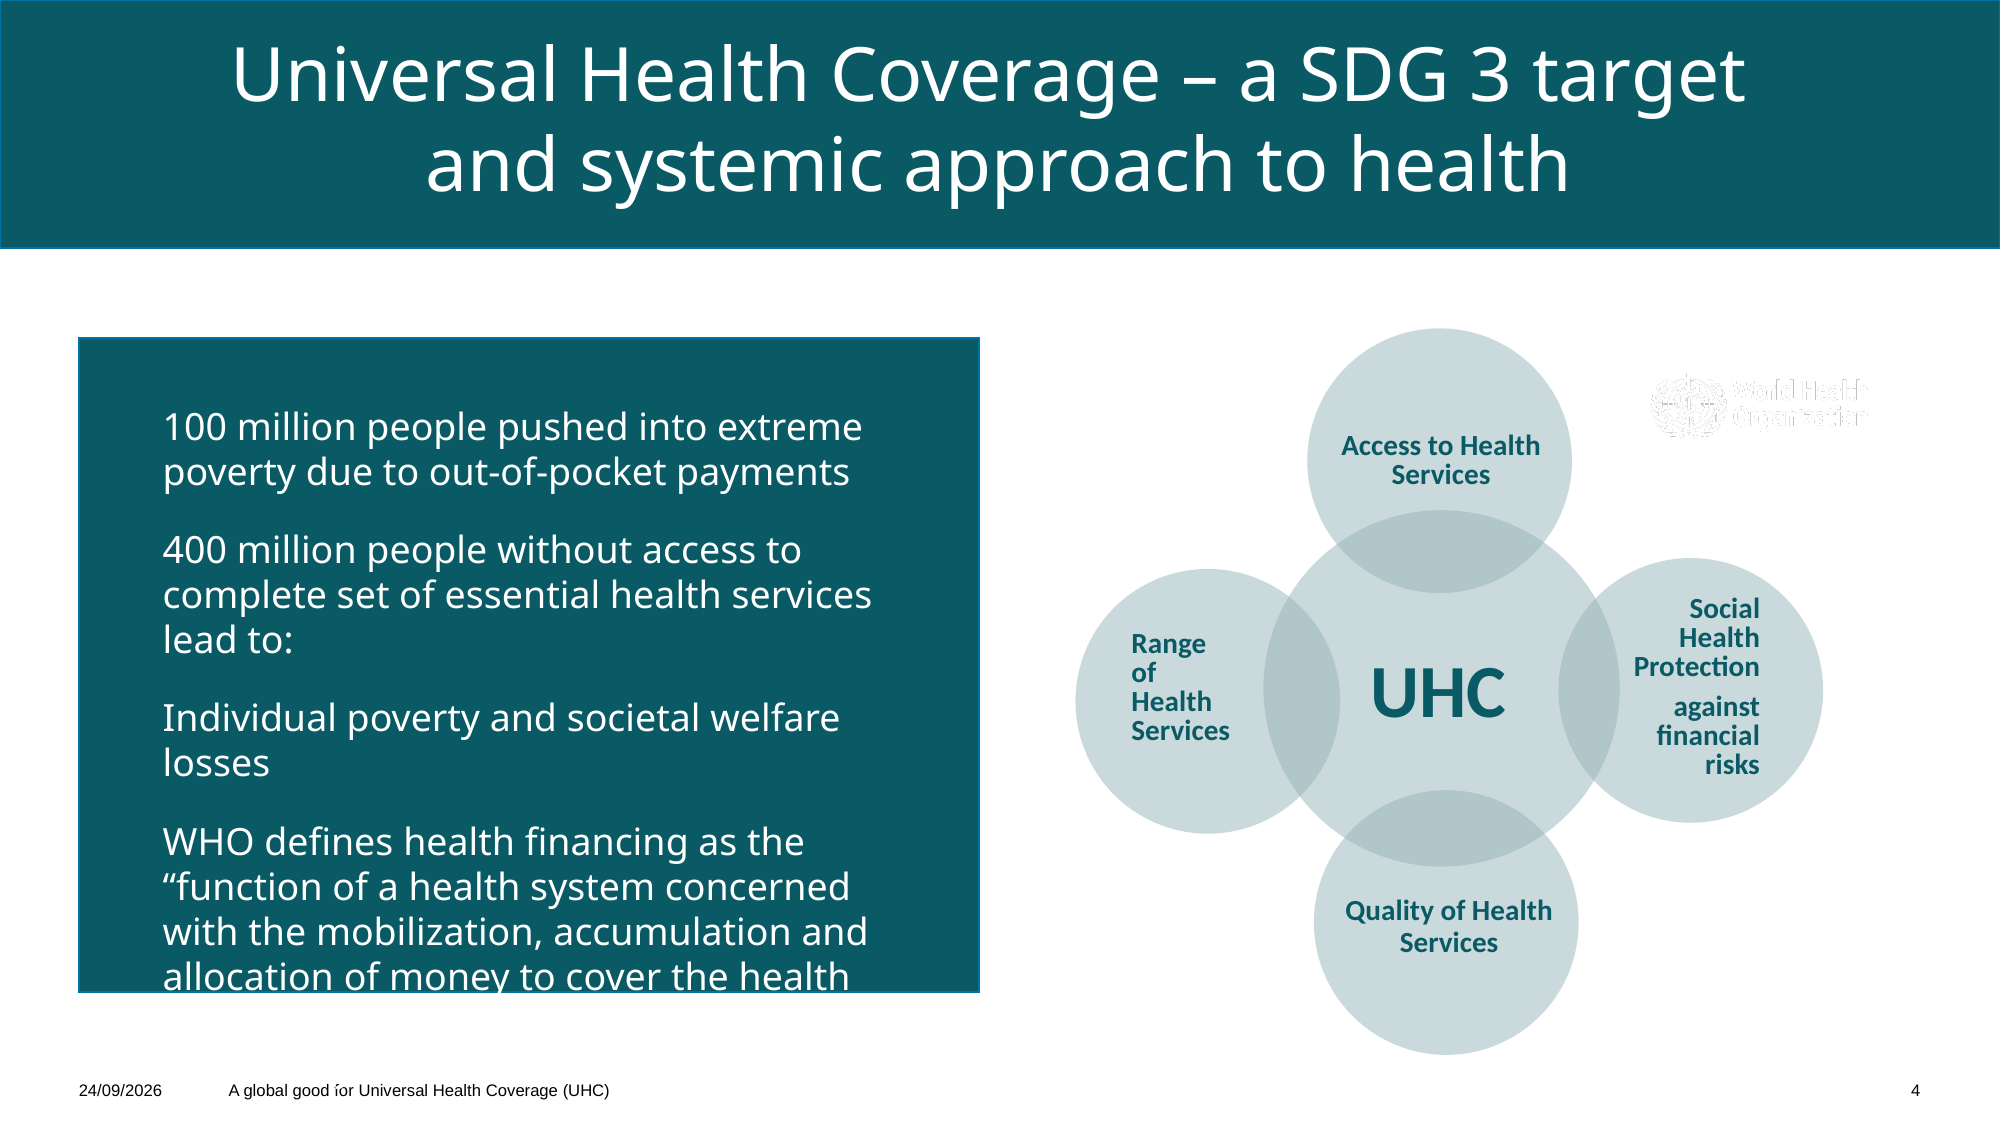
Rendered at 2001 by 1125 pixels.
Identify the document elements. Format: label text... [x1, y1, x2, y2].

text_box [1764, 580, 1824, 801]
text_box [78, 338, 980, 992]
text_box UHC [1261, 635, 1616, 740]
text_box [1313, 886, 1319, 959]
slide_number <number> [1872, 1079, 1921, 1109]
text_box Universal Health Coverage – a SDG 3 target and systemic approach to health [77, 19, 1921, 215]
picture [1596, 349, 1922, 463]
text_box 100 million people pushed into extreme poverty due to out-of-pocket payments 400 million people without access to complete set of essential health services lead to: Individual poverty and societal welfare losses WHO defines health financing as the “function of a health system concerned with the mobilization, accumulation and allocation of money to cover the health needs of the people, individually and collectively, in the health system”. [147, 395, 943, 910]
text_box [1149, 509, 1604, 862]
text_box Social Health Protection against financial risks [1604, 554, 1764, 821]
slide_number 29/06/2020 [78, 1079, 209, 1109]
text_box [1316, 328, 1564, 413]
text_box Quality of Health Services [1319, 862, 1579, 992]
text_box [0, 0, 2000, 249]
text_box Access to Health Services [1311, 413, 1571, 509]
text_box Range of Health Services [1128, 556, 1236, 820]
text_box [1307, 429, 1311, 492]
footer A global good for Universal Health Coverage (UHC) [228, 1079, 873, 1125]
text_box [1075, 595, 1128, 807]
text_box [1333, 992, 1559, 1055]
